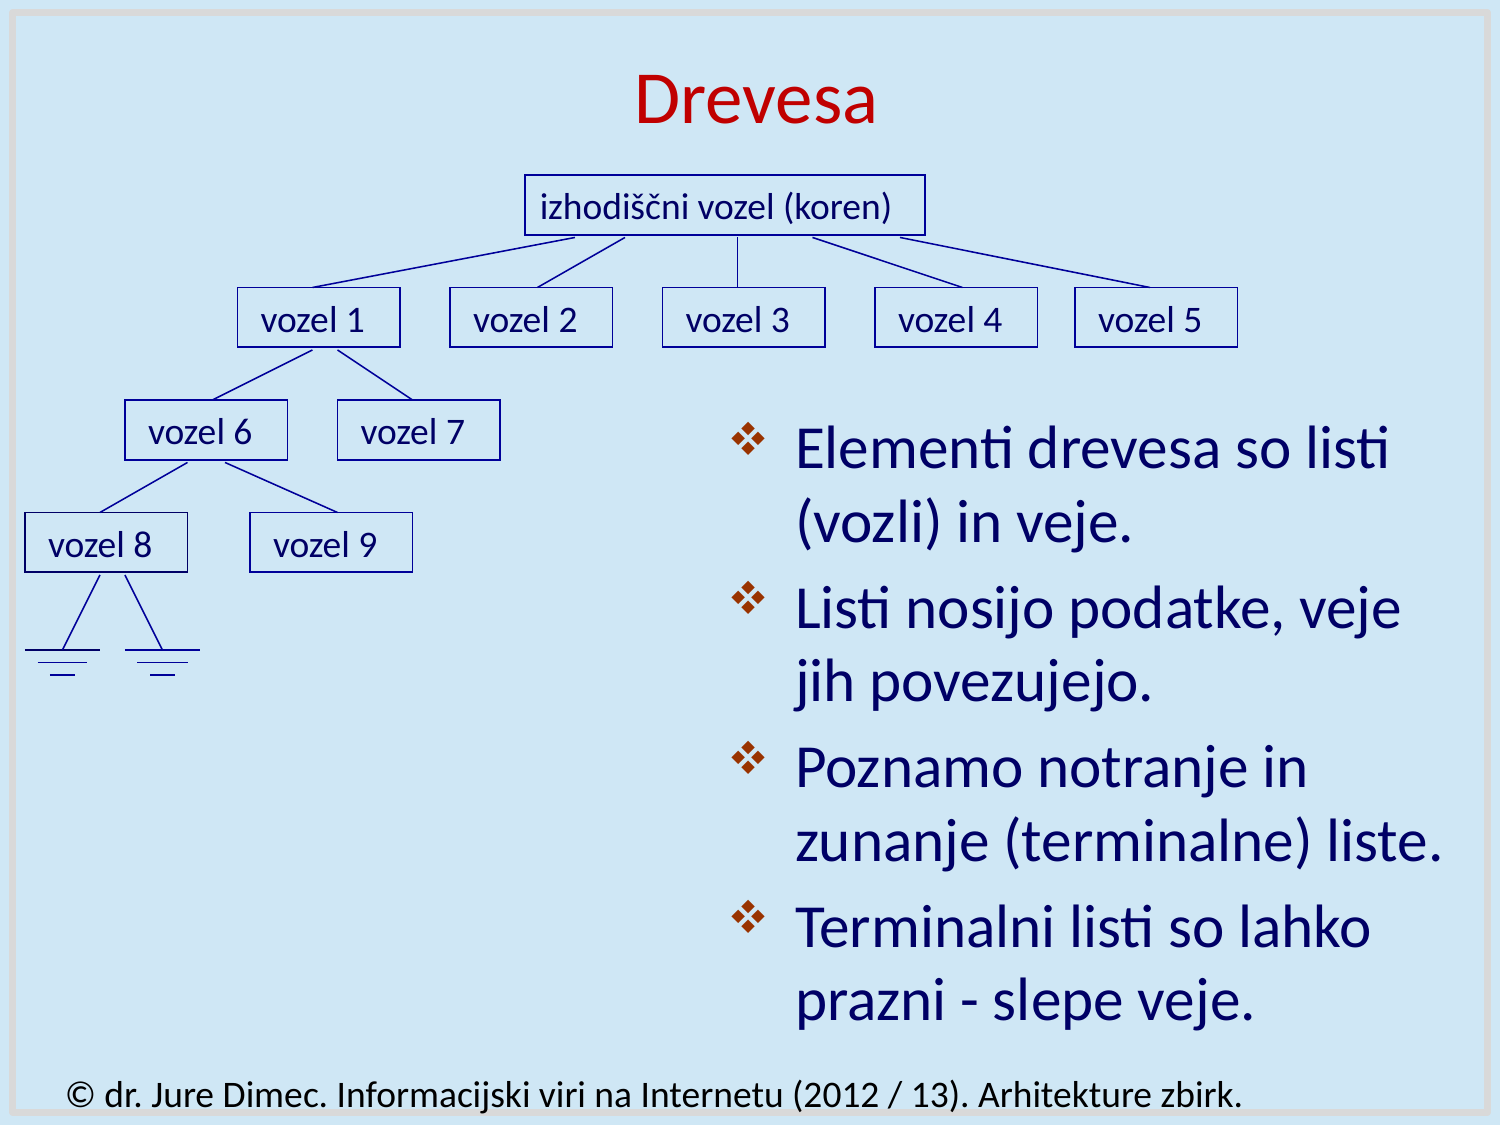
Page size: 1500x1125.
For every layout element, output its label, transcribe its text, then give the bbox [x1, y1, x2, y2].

text_box vozel 8 [24, 512, 188, 573]
footer © dr. Jure Dimec. Informacijski viri na Internetu (2012 / 13). Arhitekture zbirk. [50, 1062, 1300, 1103]
text_box vozel 1 [237, 287, 400, 348]
text_box vozel 2 [449, 287, 613, 348]
text_box vozel 5 [1074, 287, 1238, 348]
list Elementi drevesa so listi (vozli) in veje. Listi nosijo podatke, veje jih povezujejo. Poznamo notranje in zunanje (terminalne) liste. Terminalni listi so lahko prazni - slepe veje. [712, 399, 1475, 1050]
text_box izhodiščni vozel (koren) [525, 174, 925, 235]
text_box vozel 4 [874, 287, 1038, 348]
text_box vozel 7 [337, 399, 500, 460]
title Drevesa [37, 37, 1475, 150]
text_box vozel 9 [249, 512, 413, 573]
text_box vozel 6 [124, 399, 288, 460]
text_box vozel 3 [662, 287, 825, 348]
